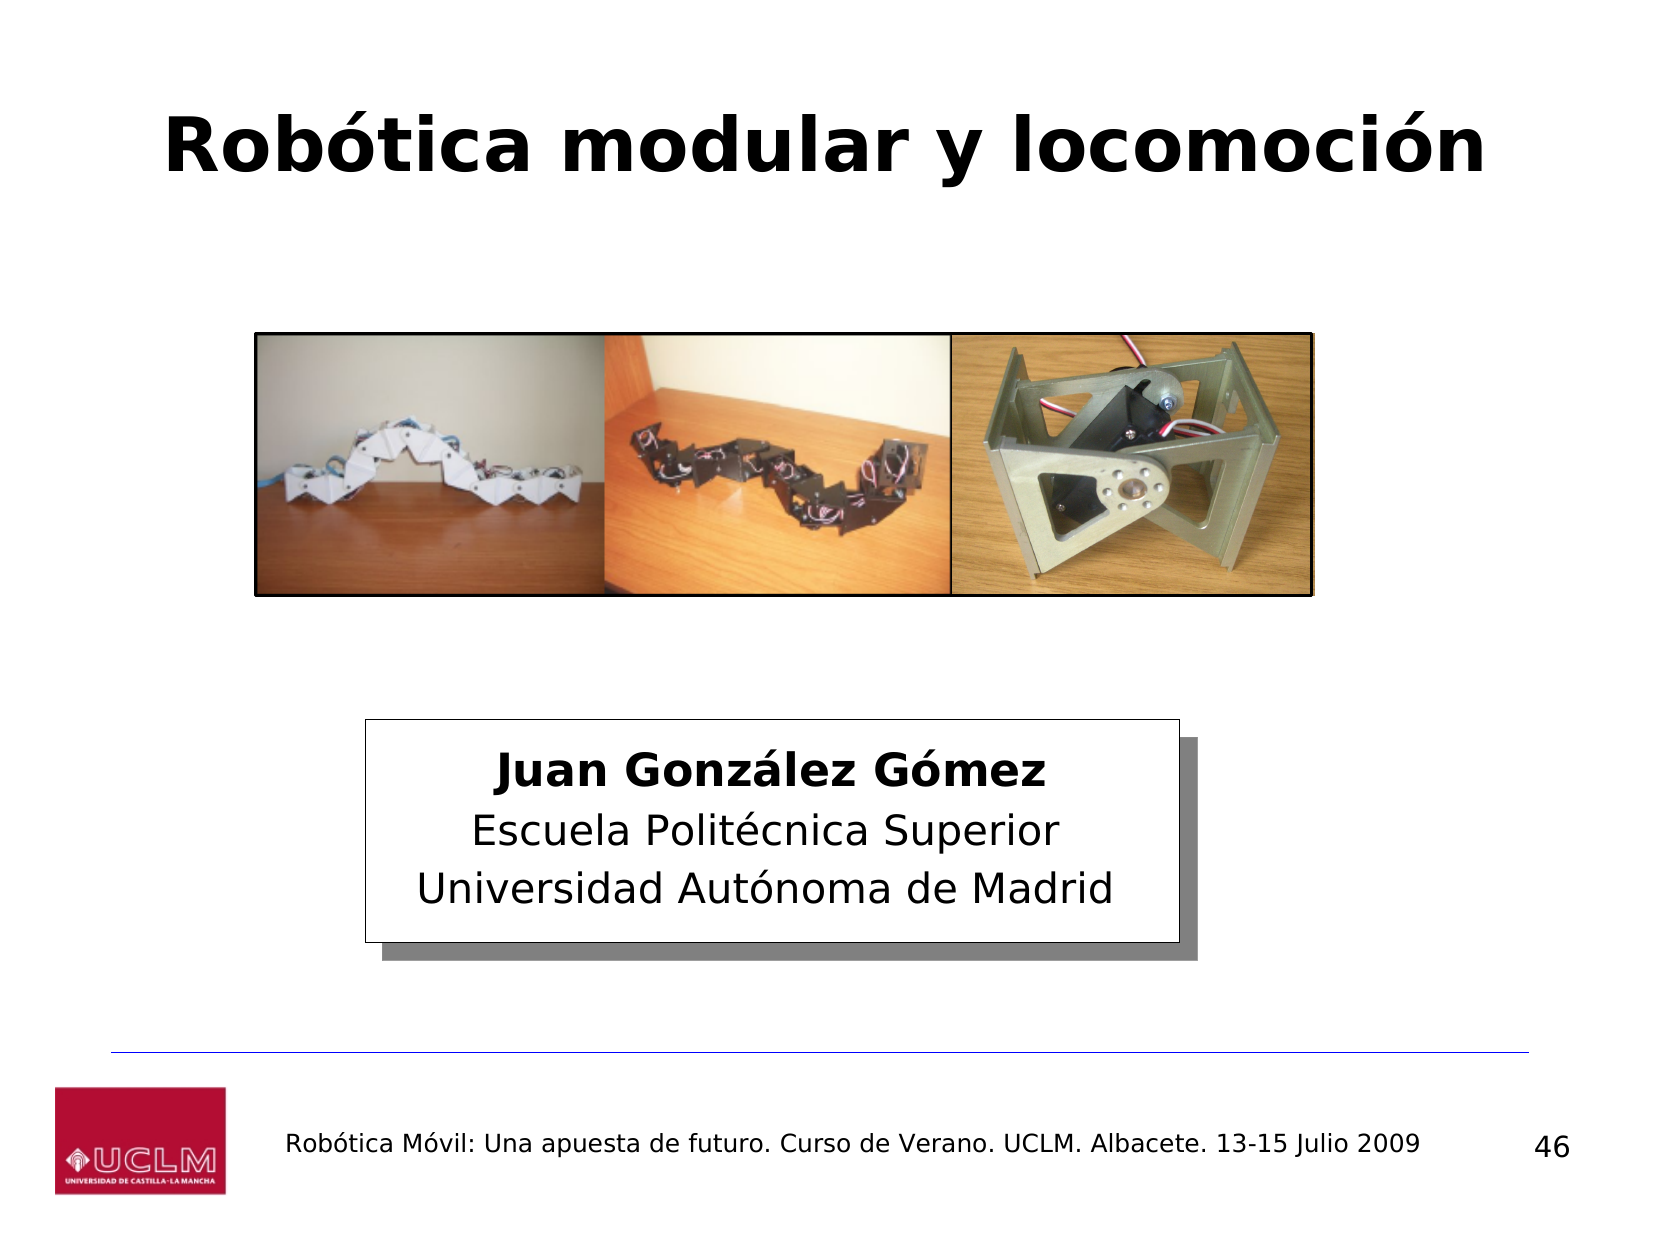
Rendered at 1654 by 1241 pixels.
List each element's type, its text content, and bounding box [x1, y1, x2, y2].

text_box Robótica modular y locomoción [148, 94, 1505, 197]
text_box Juan González Gómez [481, 736, 1063, 806]
text_box [365, 719, 1180, 943]
text_box Escuela Politécnica Superior Universidad Autónoma de Madrid [283, 798, 1173, 921]
picture [257, 335, 1310, 594]
picture [55, 1085, 228, 1196]
text_box Robótica Móvil: Una apuesta de futuro. Curso de Verano. UCLM. Albacete. 13-15 Julio 2009 [270, 1122, 1438, 1167]
